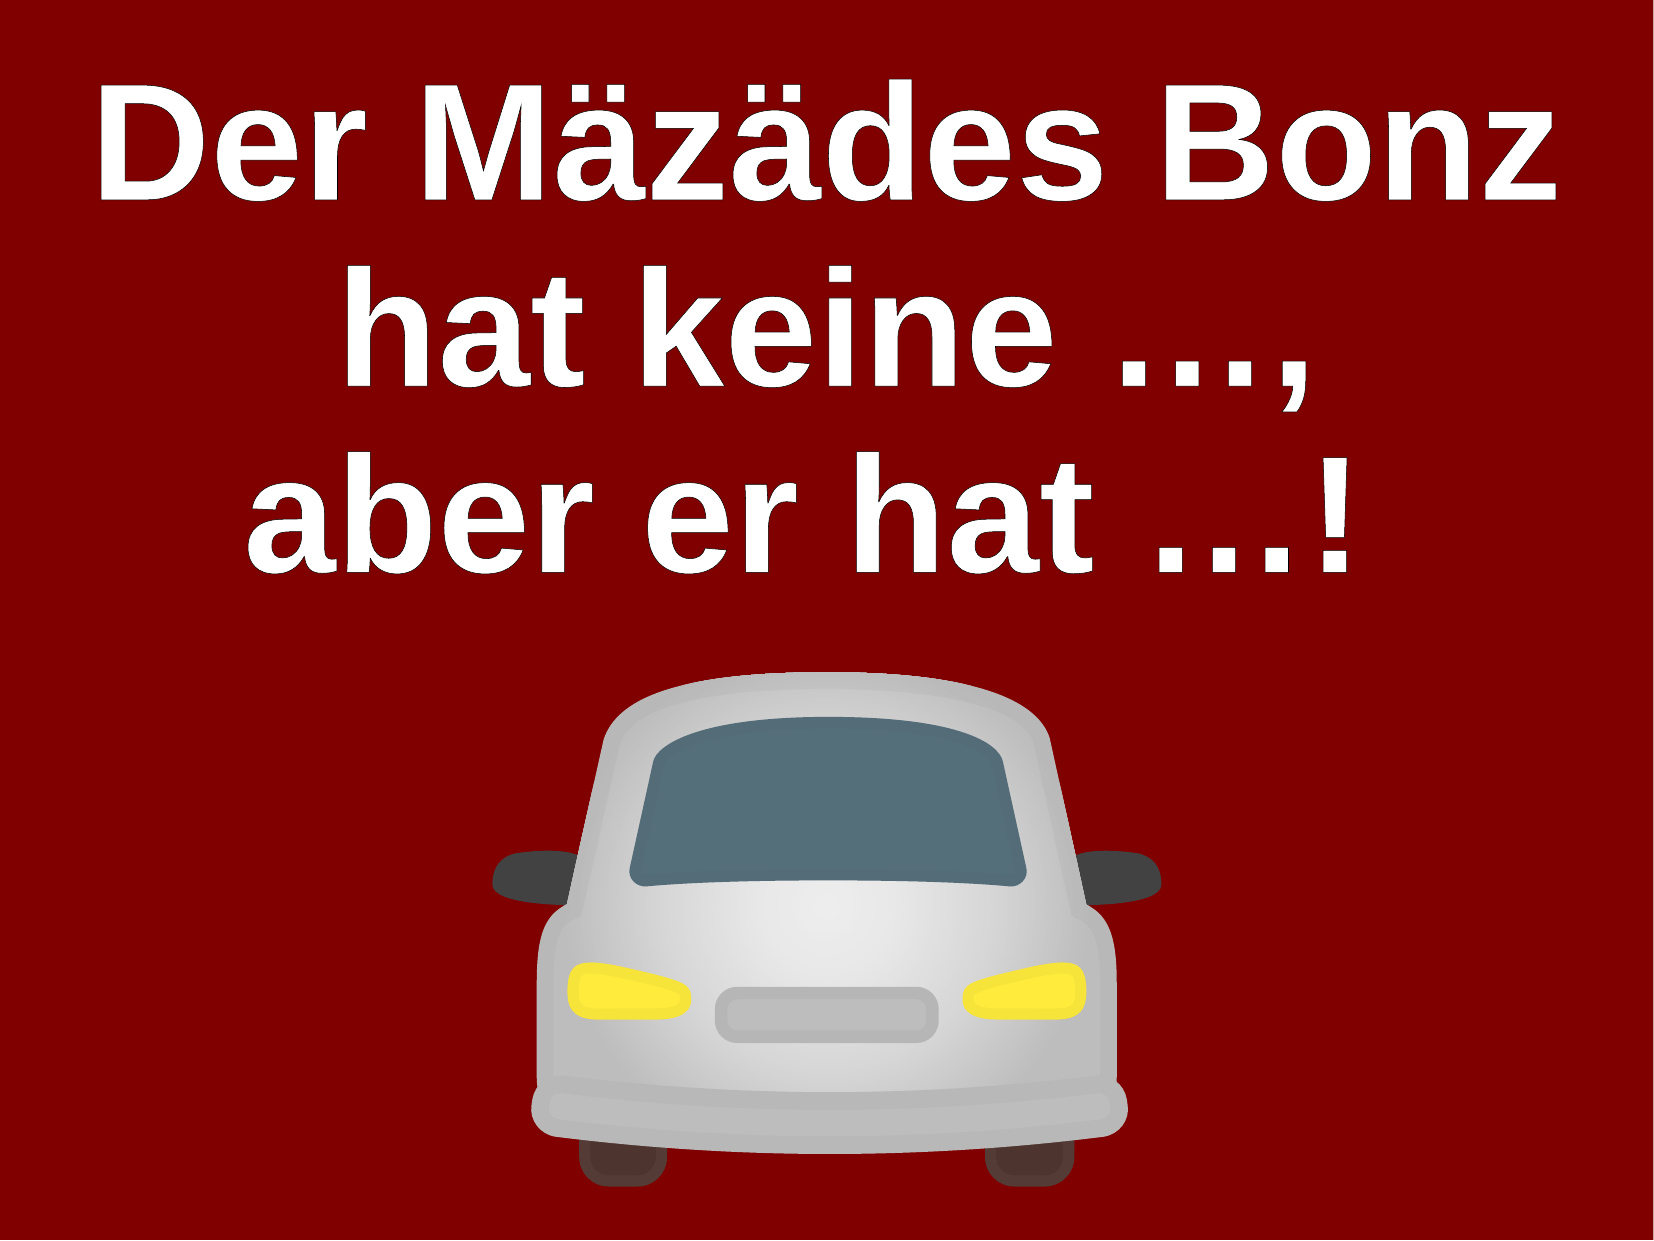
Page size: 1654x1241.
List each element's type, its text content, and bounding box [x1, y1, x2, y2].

picture [467, 491, 1187, 1211]
text_box Der Mäzädes Bonz hat keine …, aber er hat …! [41, 41, 1613, 621]
